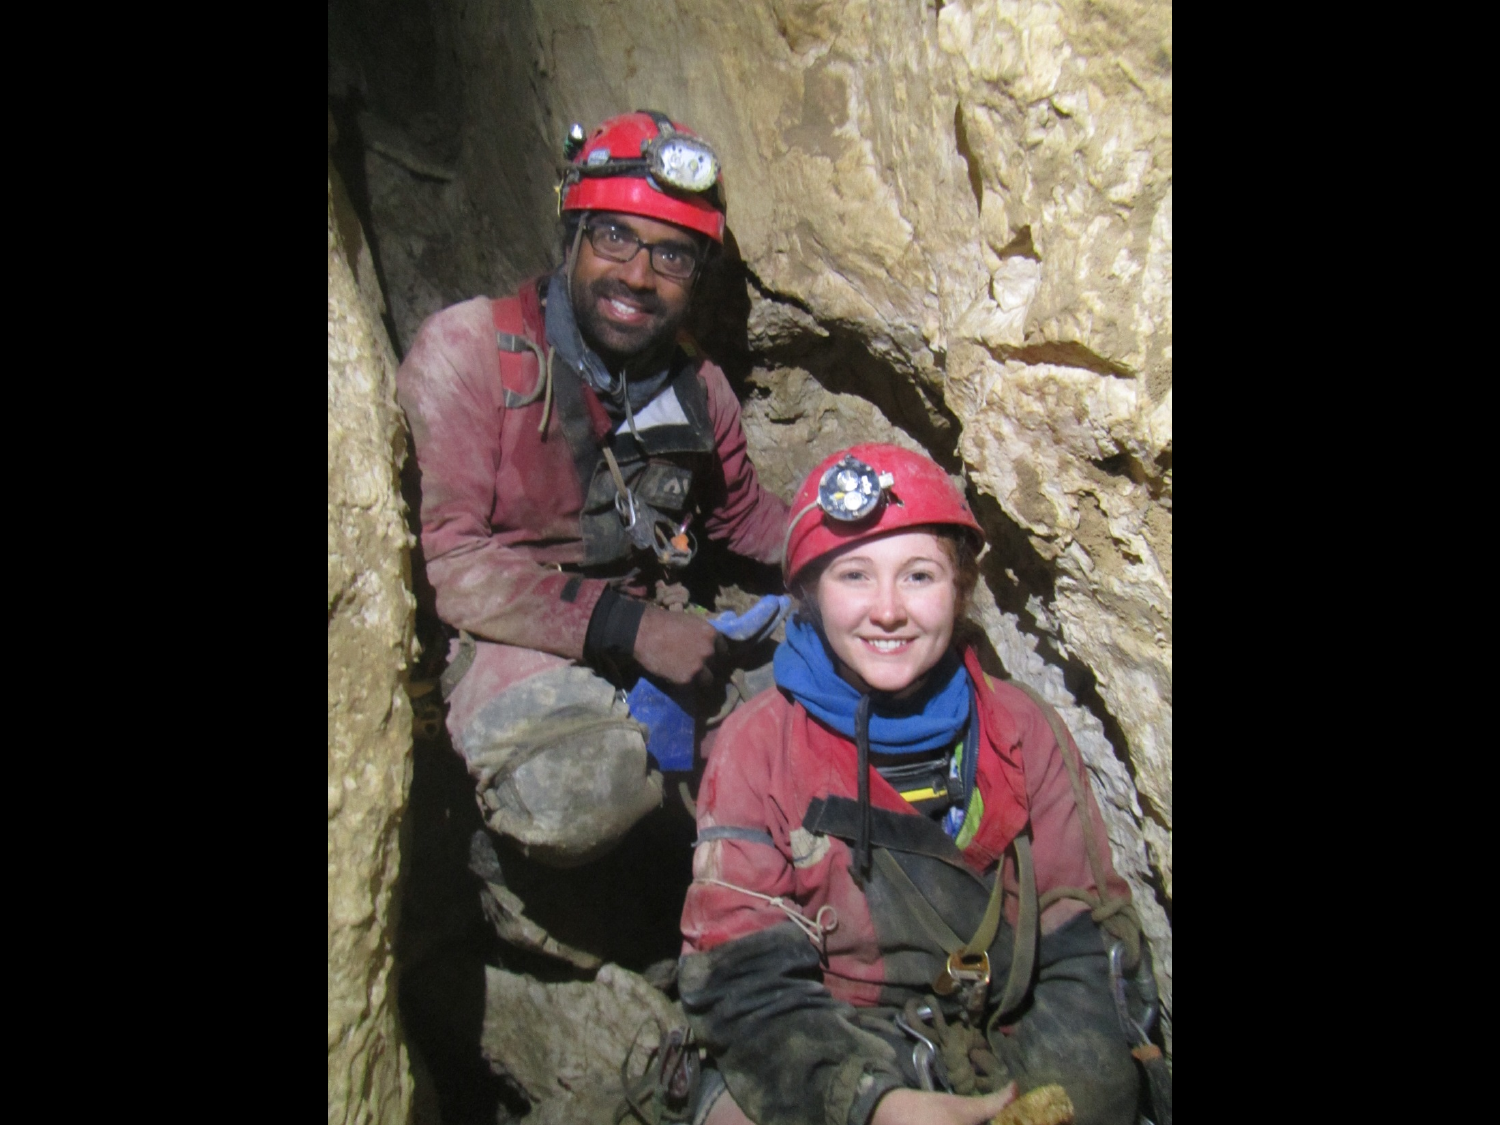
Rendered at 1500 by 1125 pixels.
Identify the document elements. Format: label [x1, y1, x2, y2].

picture [328, 0, 1172, 1125]
